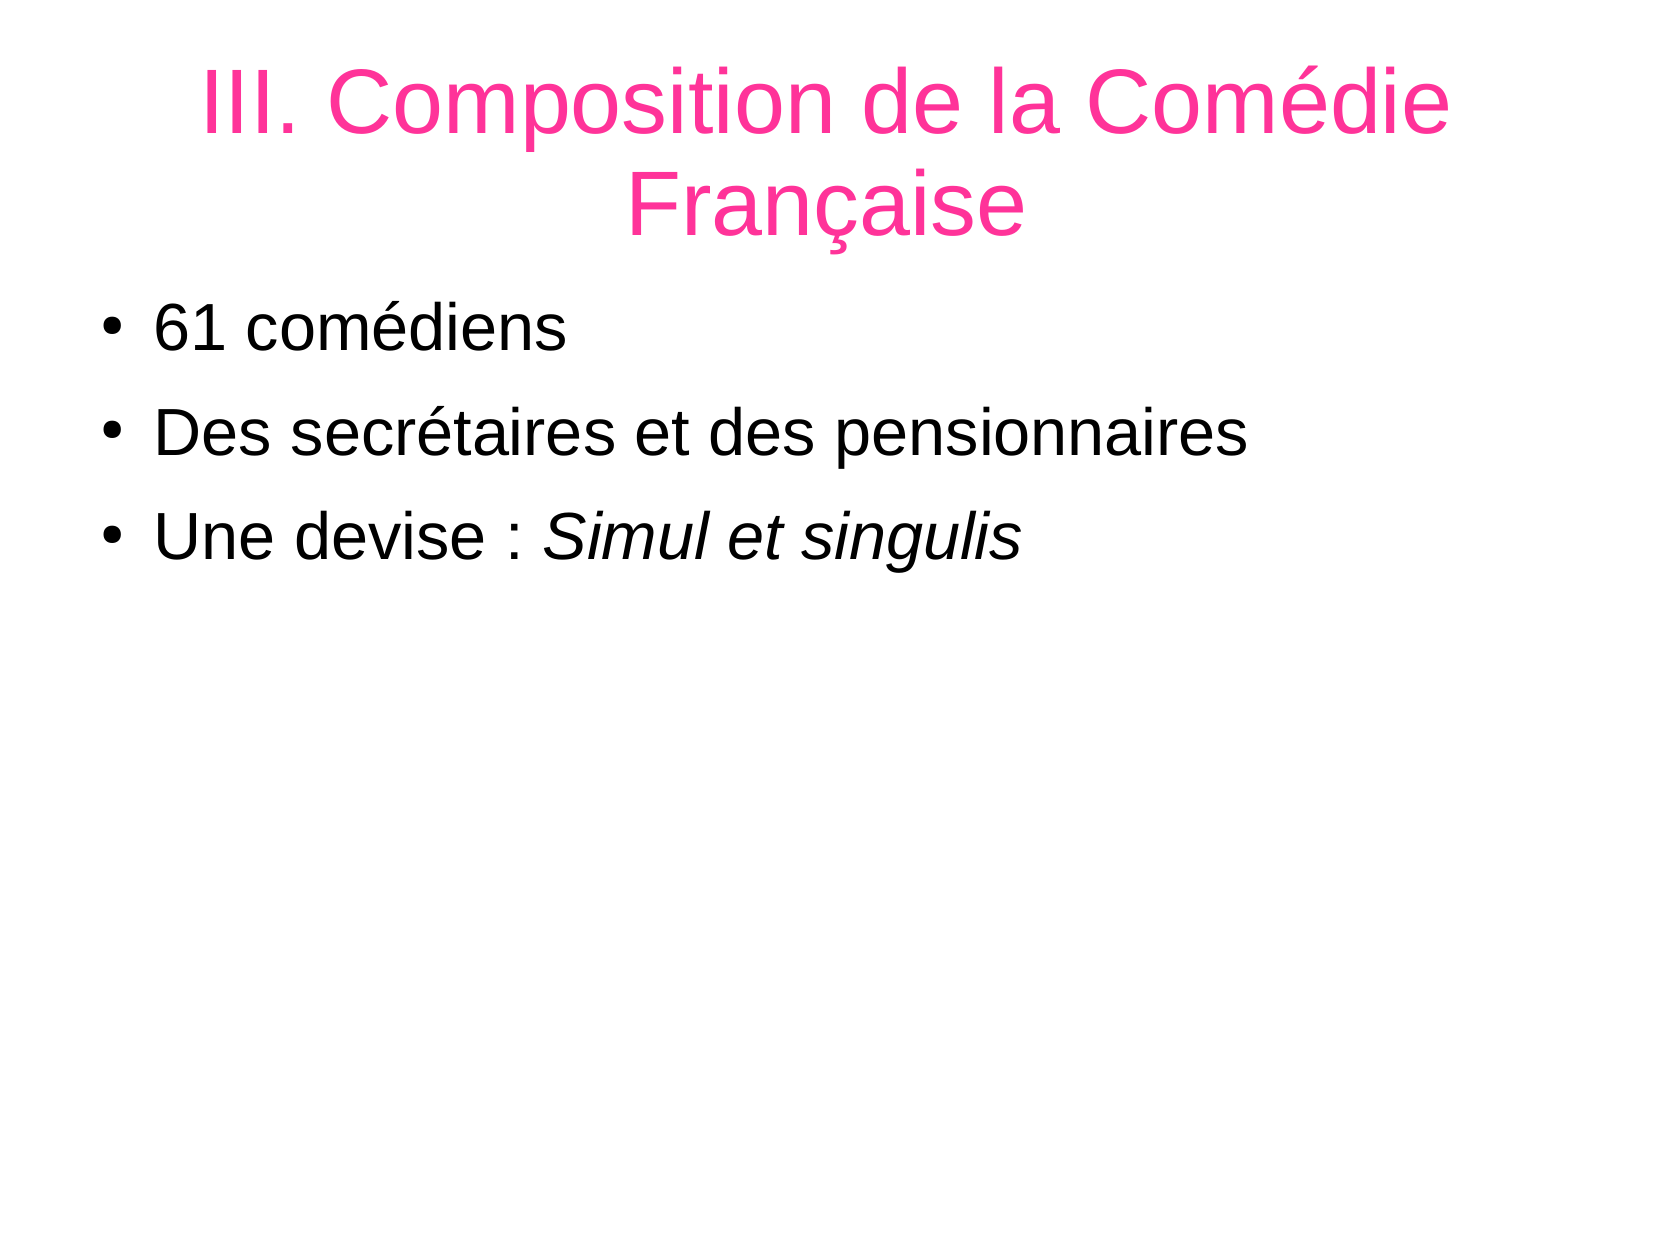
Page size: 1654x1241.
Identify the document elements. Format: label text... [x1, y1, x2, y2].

title III. Composition de la Comédie Française [82, 49, 1571, 257]
list 61 comédiens Des secrétaires et des pensionnaires Une devise : Simul et singulis [82, 290, 1571, 1109]
